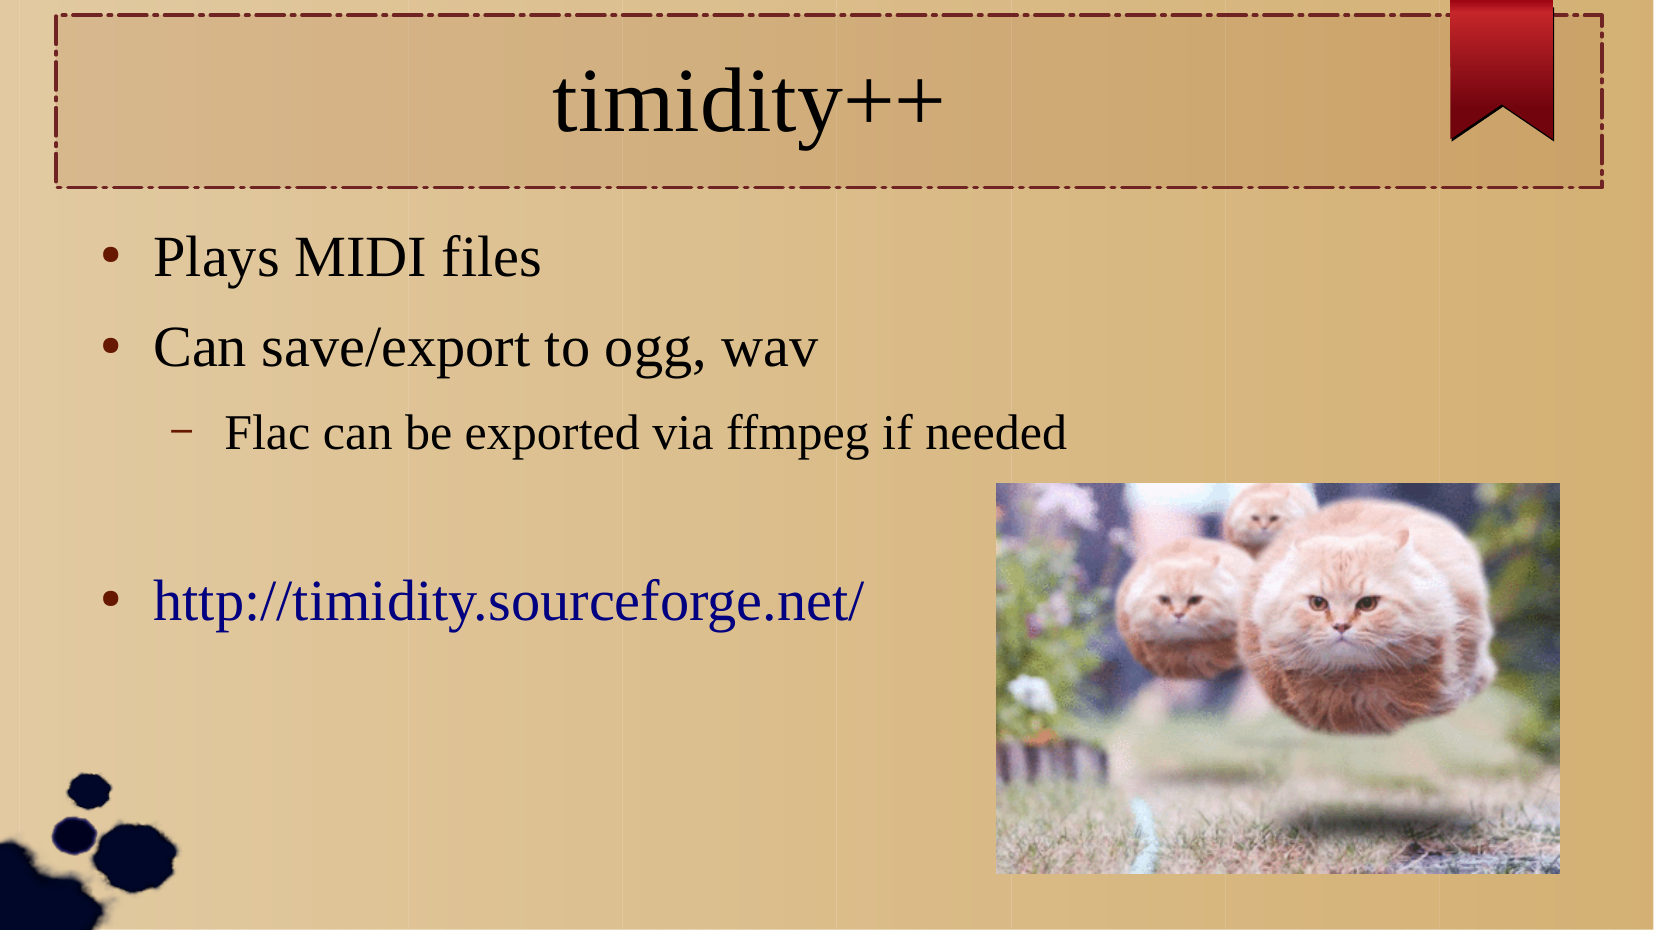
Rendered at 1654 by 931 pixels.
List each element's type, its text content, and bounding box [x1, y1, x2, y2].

list Plays MIDI files Can save/export to ogg, wav Flac can be exported via ffmpeg if needed http://timidity.sourceforge.net/ [82, 224, 1571, 764]
title timidity++ [59, 11, 1441, 189]
picture [996, 483, 1560, 875]
